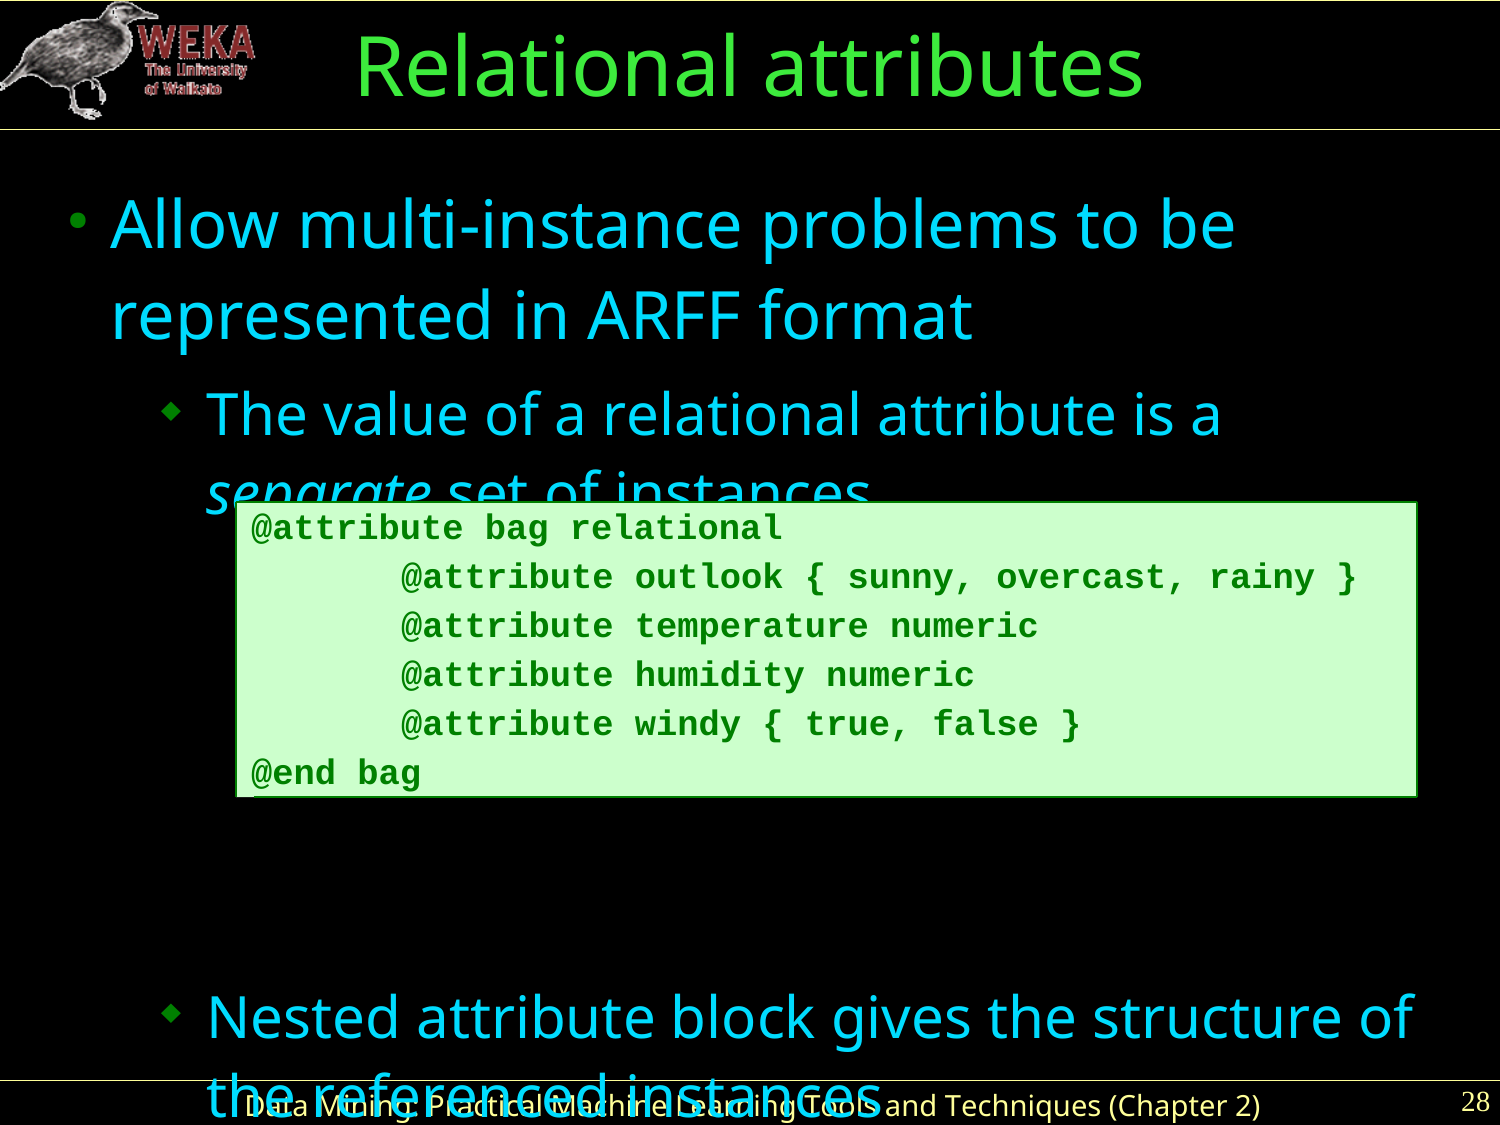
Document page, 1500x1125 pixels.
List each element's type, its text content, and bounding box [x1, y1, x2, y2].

text_box @attribute bag relational @attribute outlook { sunny, overcast, rainy } @attribute temperature numeric @attribute humidity numeric @attribute windy { true, false } @end bag [236, 503, 1416, 798]
title Relational attributes [353, 0, 1429, 159]
list Allow multi-instance problems to be represented in ARFF format The value of a relational attribute is a separate set of instances Nested attribute block gives the structure of the referenced instances [67, 177, 1418, 1093]
picture [0, 1, 266, 129]
